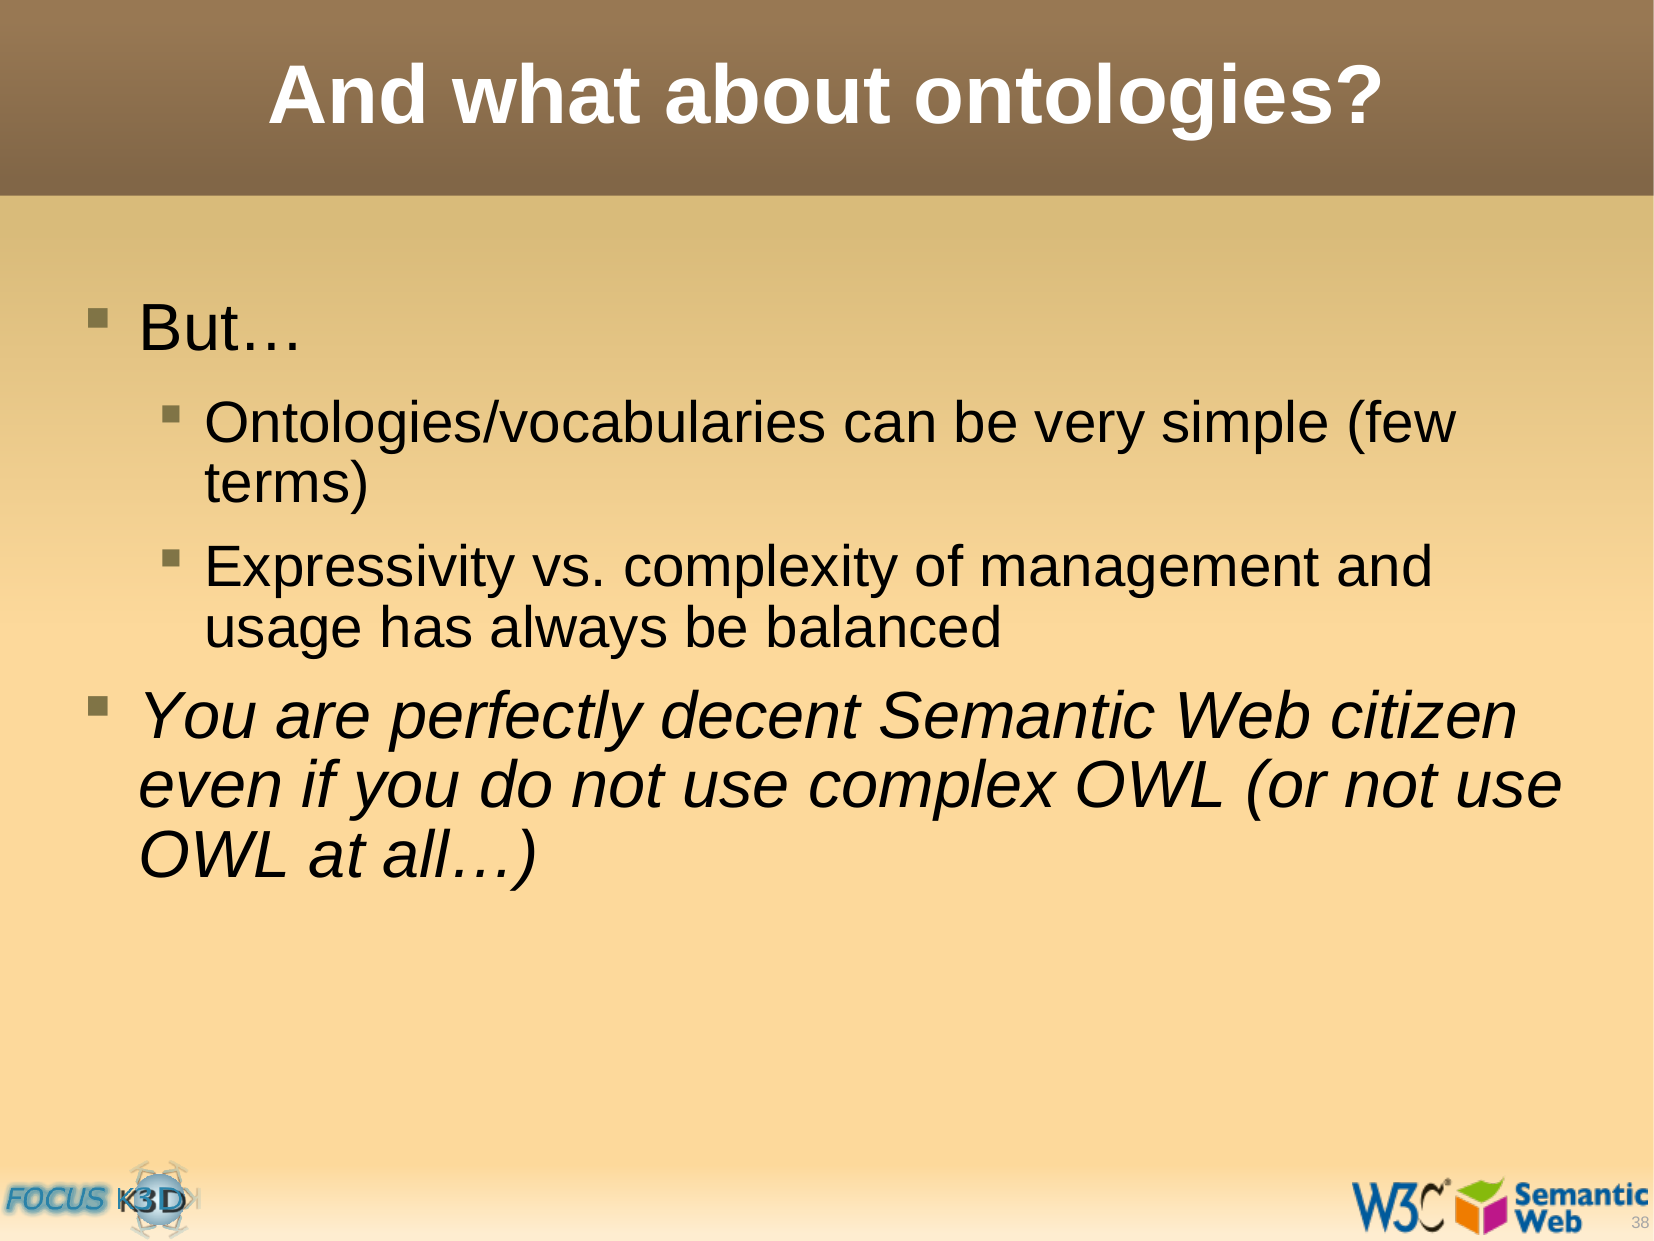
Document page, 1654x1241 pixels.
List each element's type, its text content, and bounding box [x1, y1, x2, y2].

list But… Ontologies/vocabularies can be very simple (few terms) Expressivity vs. complexity of management and usage has always be balanced You are perfectly decent Semantic Web citizen even if you do not use complex OWL (or not use OWL at all…) [82, 290, 1571, 1109]
picture [0, 196, 1654, 1241]
title And what about ontologies? [0, 0, 1654, 196]
